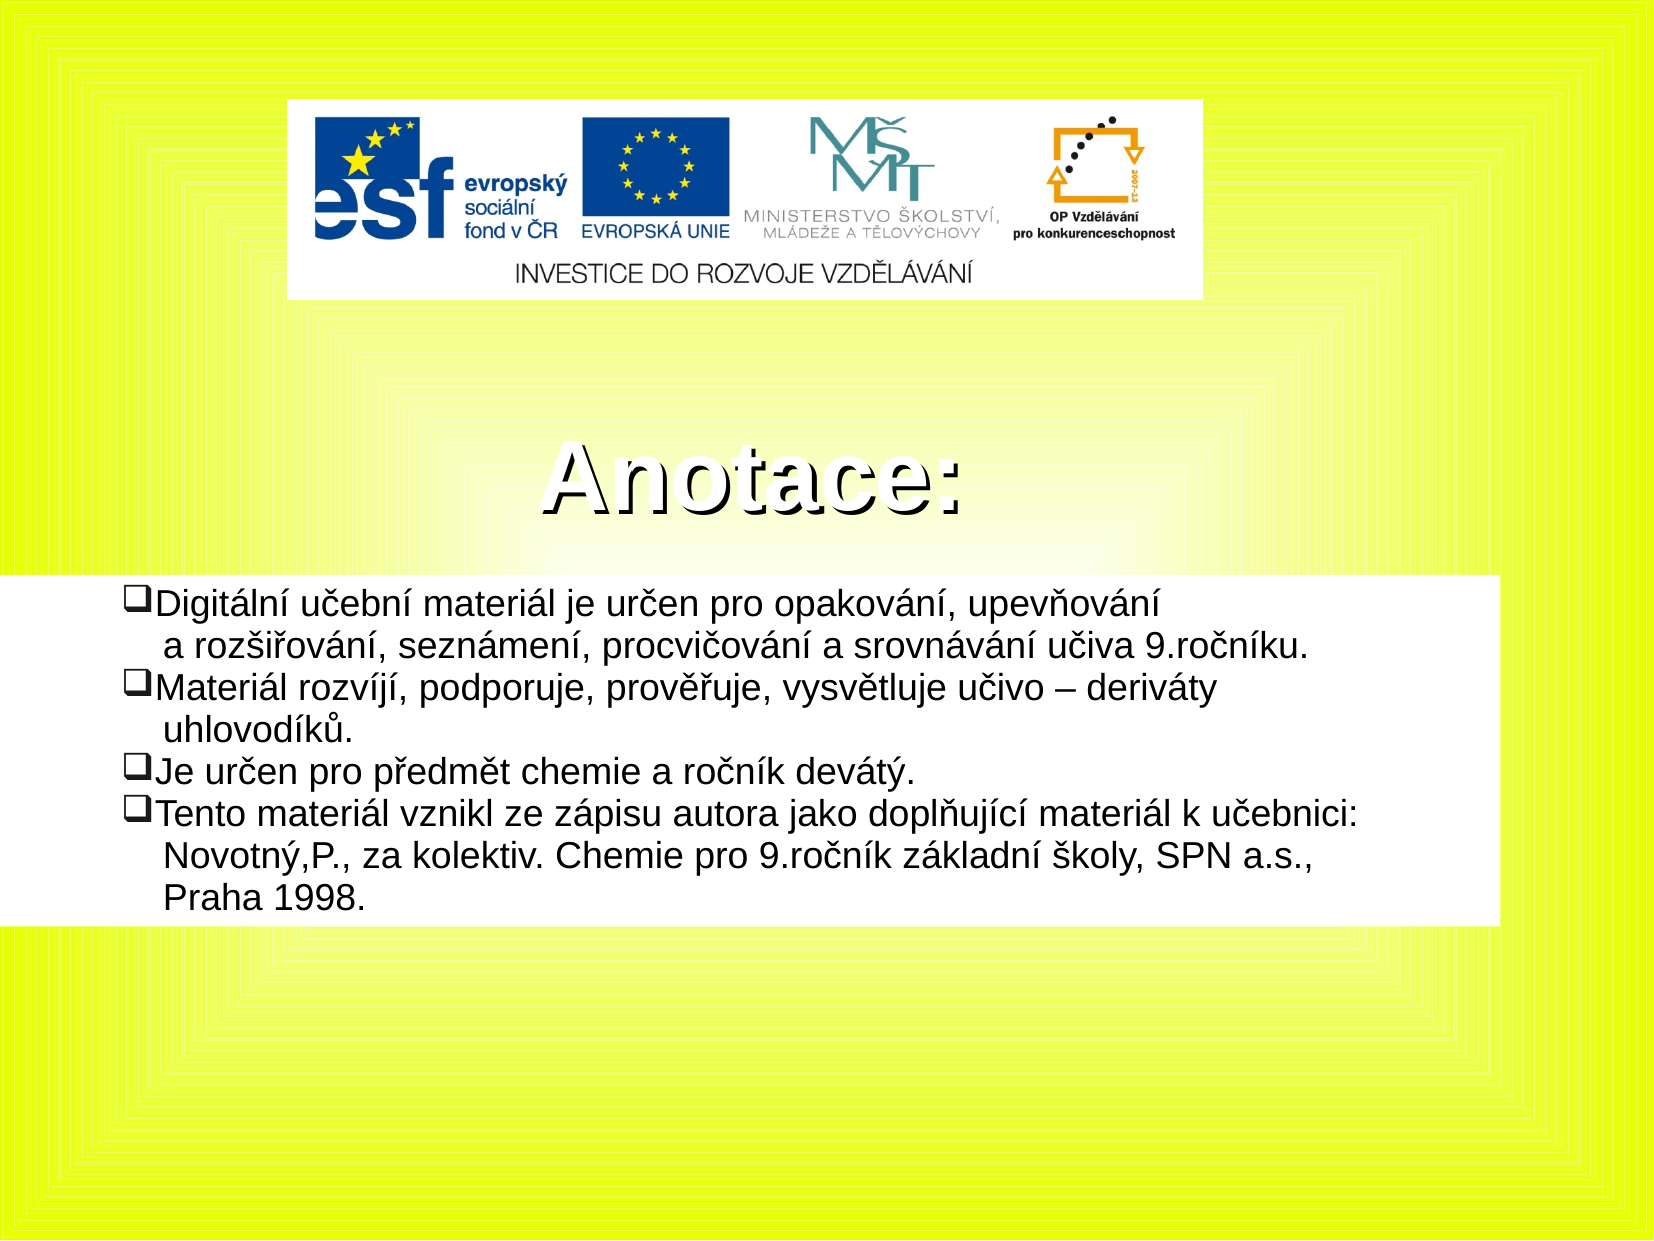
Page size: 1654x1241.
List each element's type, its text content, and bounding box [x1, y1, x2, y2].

text_box Digitální učební materiál je určen pro opakování, upevňování a rozšiřování, seznámení, procvičování a srovnávání učiva 9.ročníku. Materiál rozvíjí, podporuje, prověřuje, vysvětluje učivo – deriváty uhlovodíků. Je určen pro předmět chemie a ročník devátý. Tento materiál vznikl ze zápisu autora jako doplňující materiál k učebnici: Novotný,P., za kolektiv. Chemie pro 9.ročník základní školy, SPN a.s., Praha 1998. [0, 574, 1501, 927]
picture [287, 99, 1203, 300]
title Anotace: [112, 349, 1388, 574]
